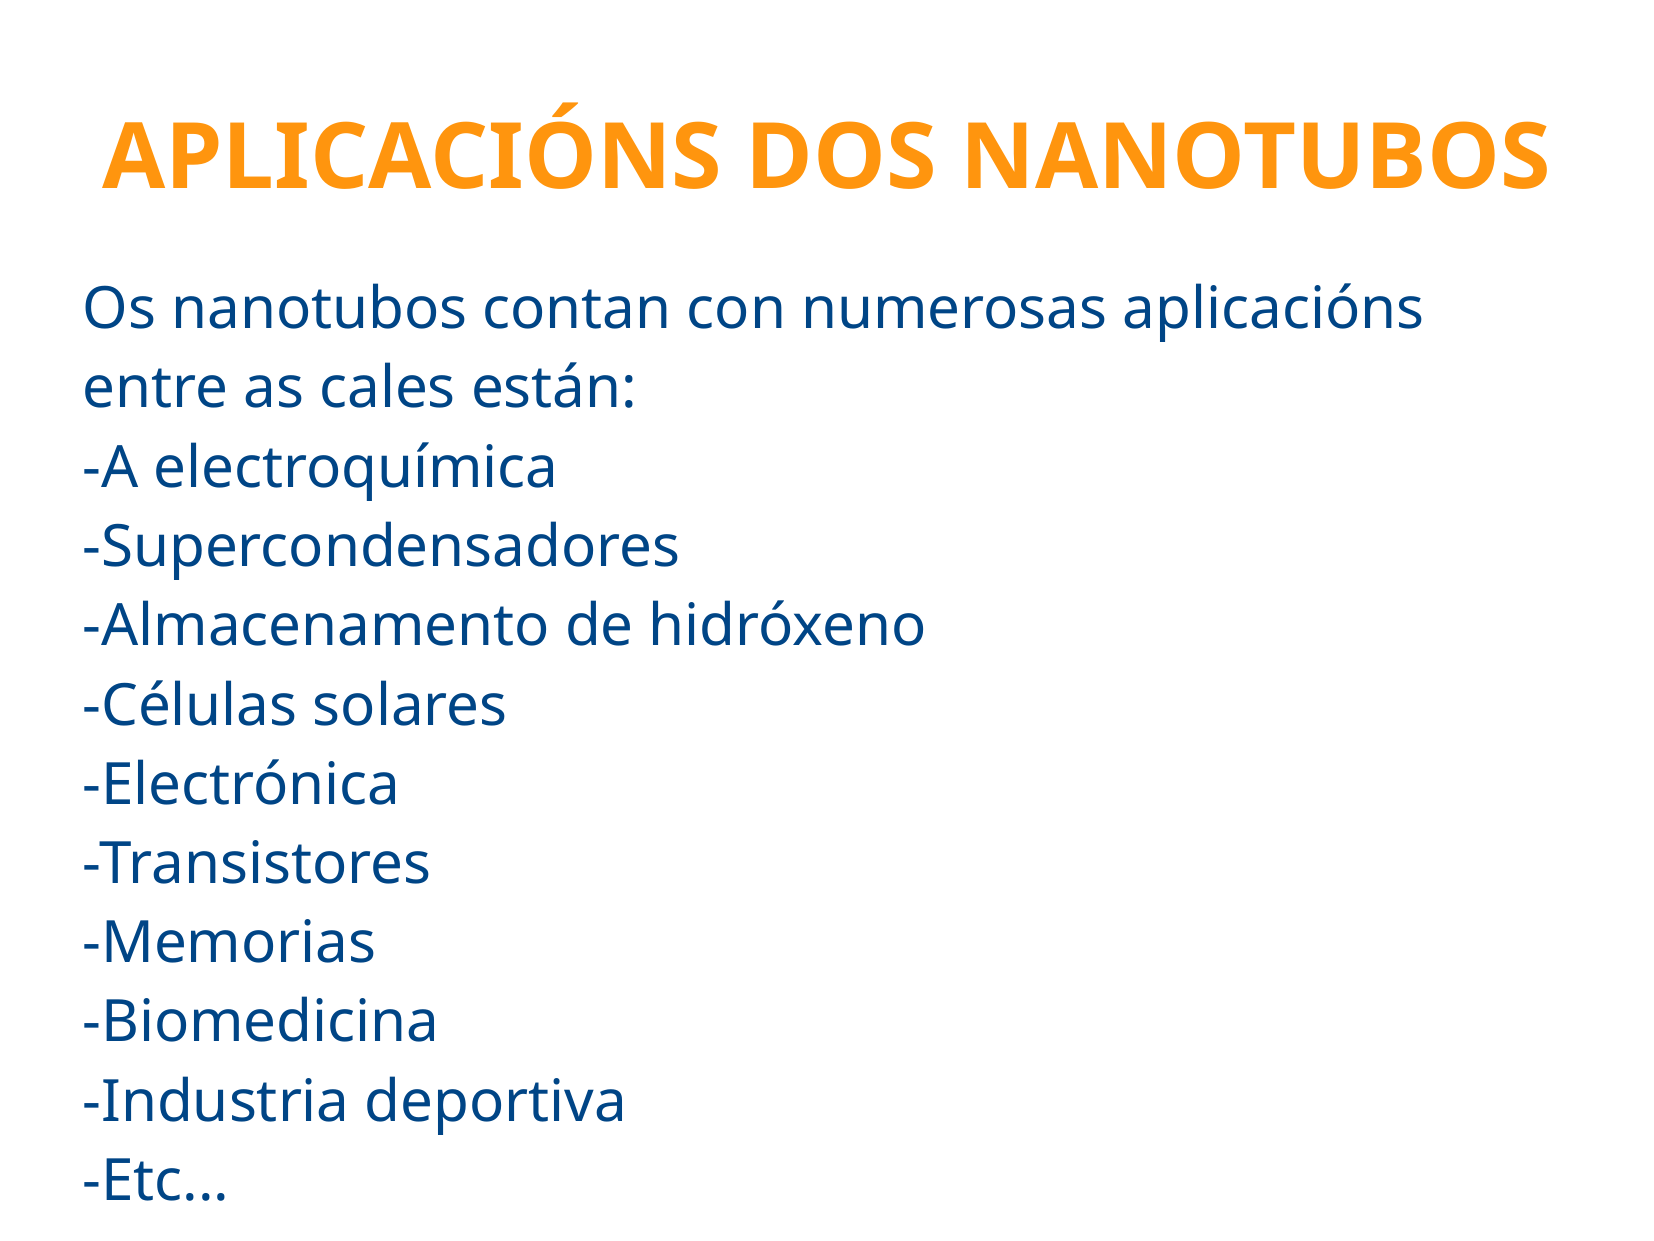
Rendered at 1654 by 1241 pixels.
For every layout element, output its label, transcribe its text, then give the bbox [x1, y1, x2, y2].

subtitle Os nanotubos contan con numerosas aplicacións entre as cales están: -A electroquímica -Supercondensadores -Almacenamento de hidróxeno -Células solares -Electrónica -Transistores -Memorias -Biomedicina -Industria deportiva -Etc... [82, 252, 1571, 1231]
title APLICACIÓNS DOS NANOTUBOS [82, 25, 1571, 252]
